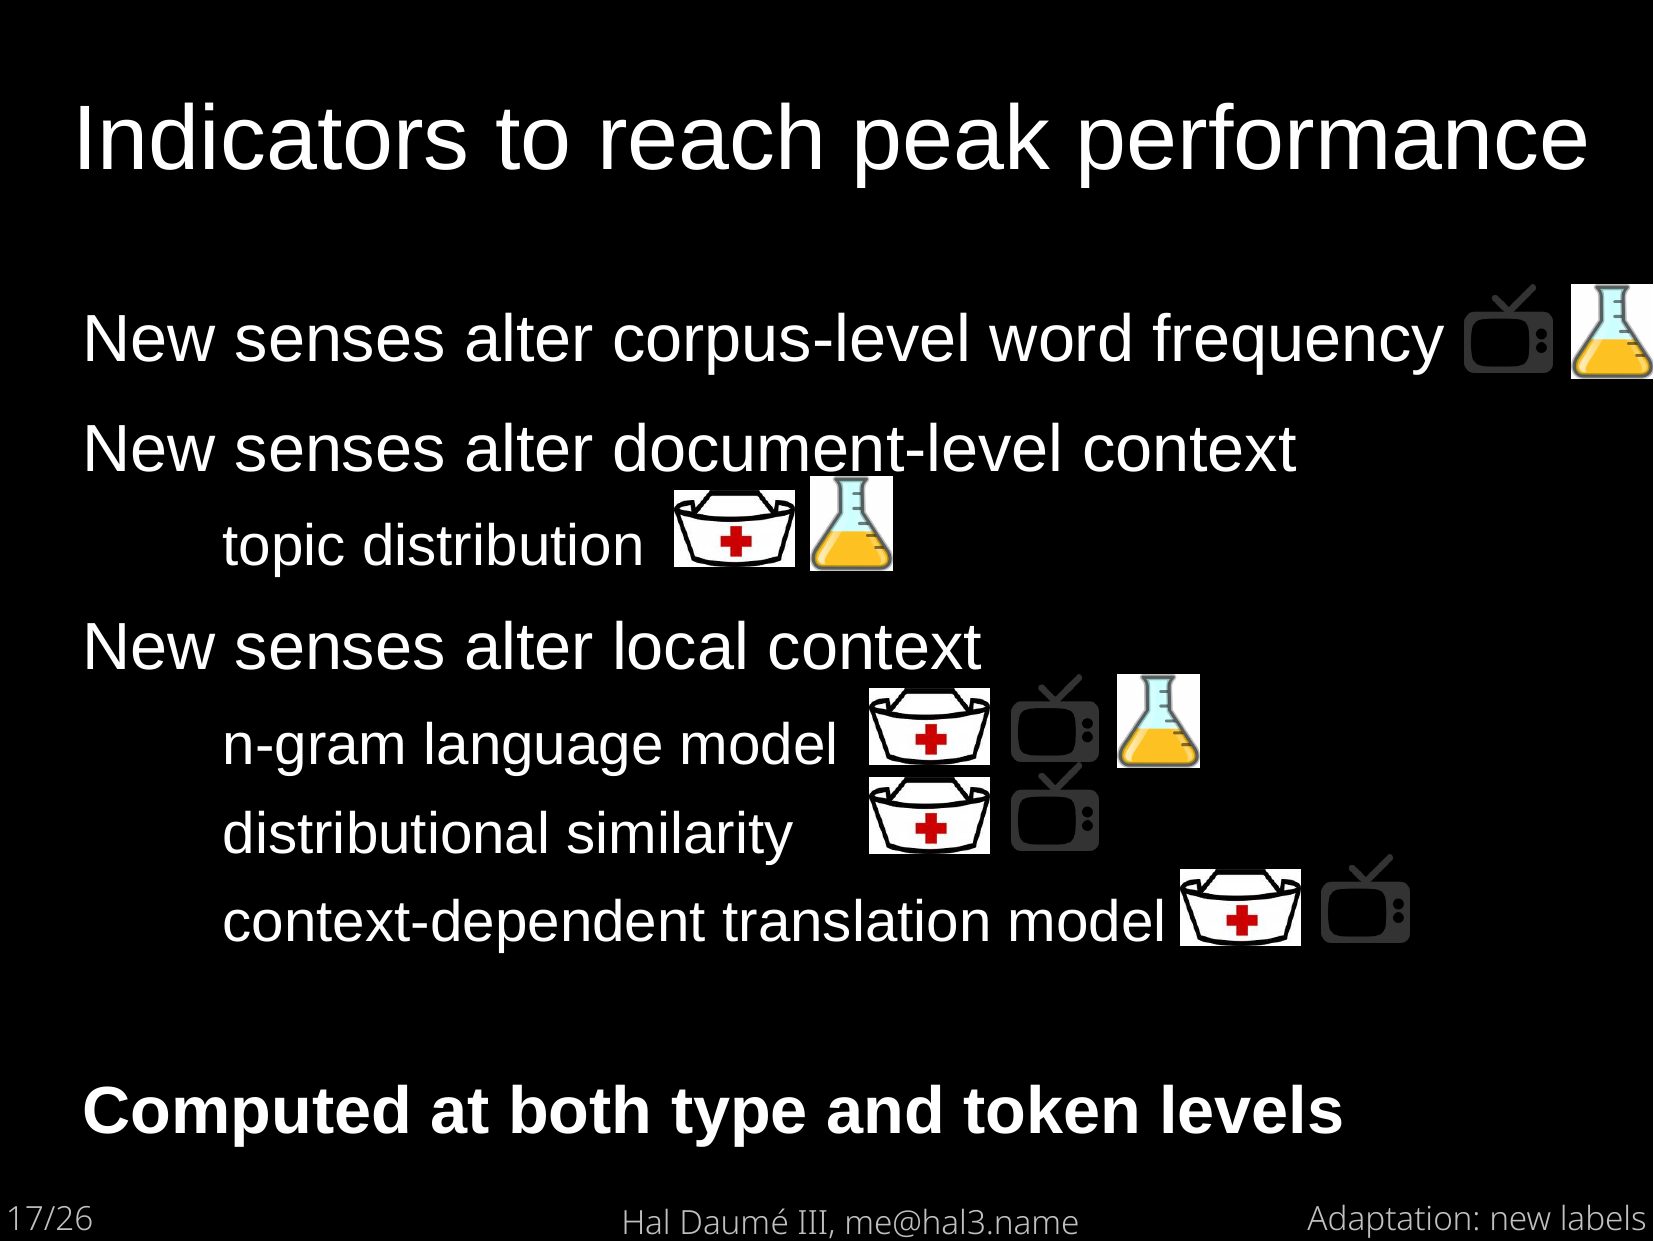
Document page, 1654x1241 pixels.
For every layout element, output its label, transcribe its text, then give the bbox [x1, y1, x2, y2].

picture [1464, 284, 1553, 373]
picture [869, 688, 990, 765]
picture [1571, 284, 1653, 379]
picture [810, 476, 893, 571]
picture [674, 490, 795, 568]
picture [869, 777, 990, 854]
picture [1321, 854, 1410, 943]
picture [1117, 674, 1200, 768]
picture [1180, 869, 1301, 946]
text_box New senses alter corpus-level word frequency New senses alter document-level context topic distribution New senses alter local context n-gram language model distributional similarity context-dependent translation model Computed at both type and token levels [82, 290, 1537, 1200]
picture [1011, 674, 1099, 851]
text_box Indicators to reach peak performance [35, 29, 1630, 237]
